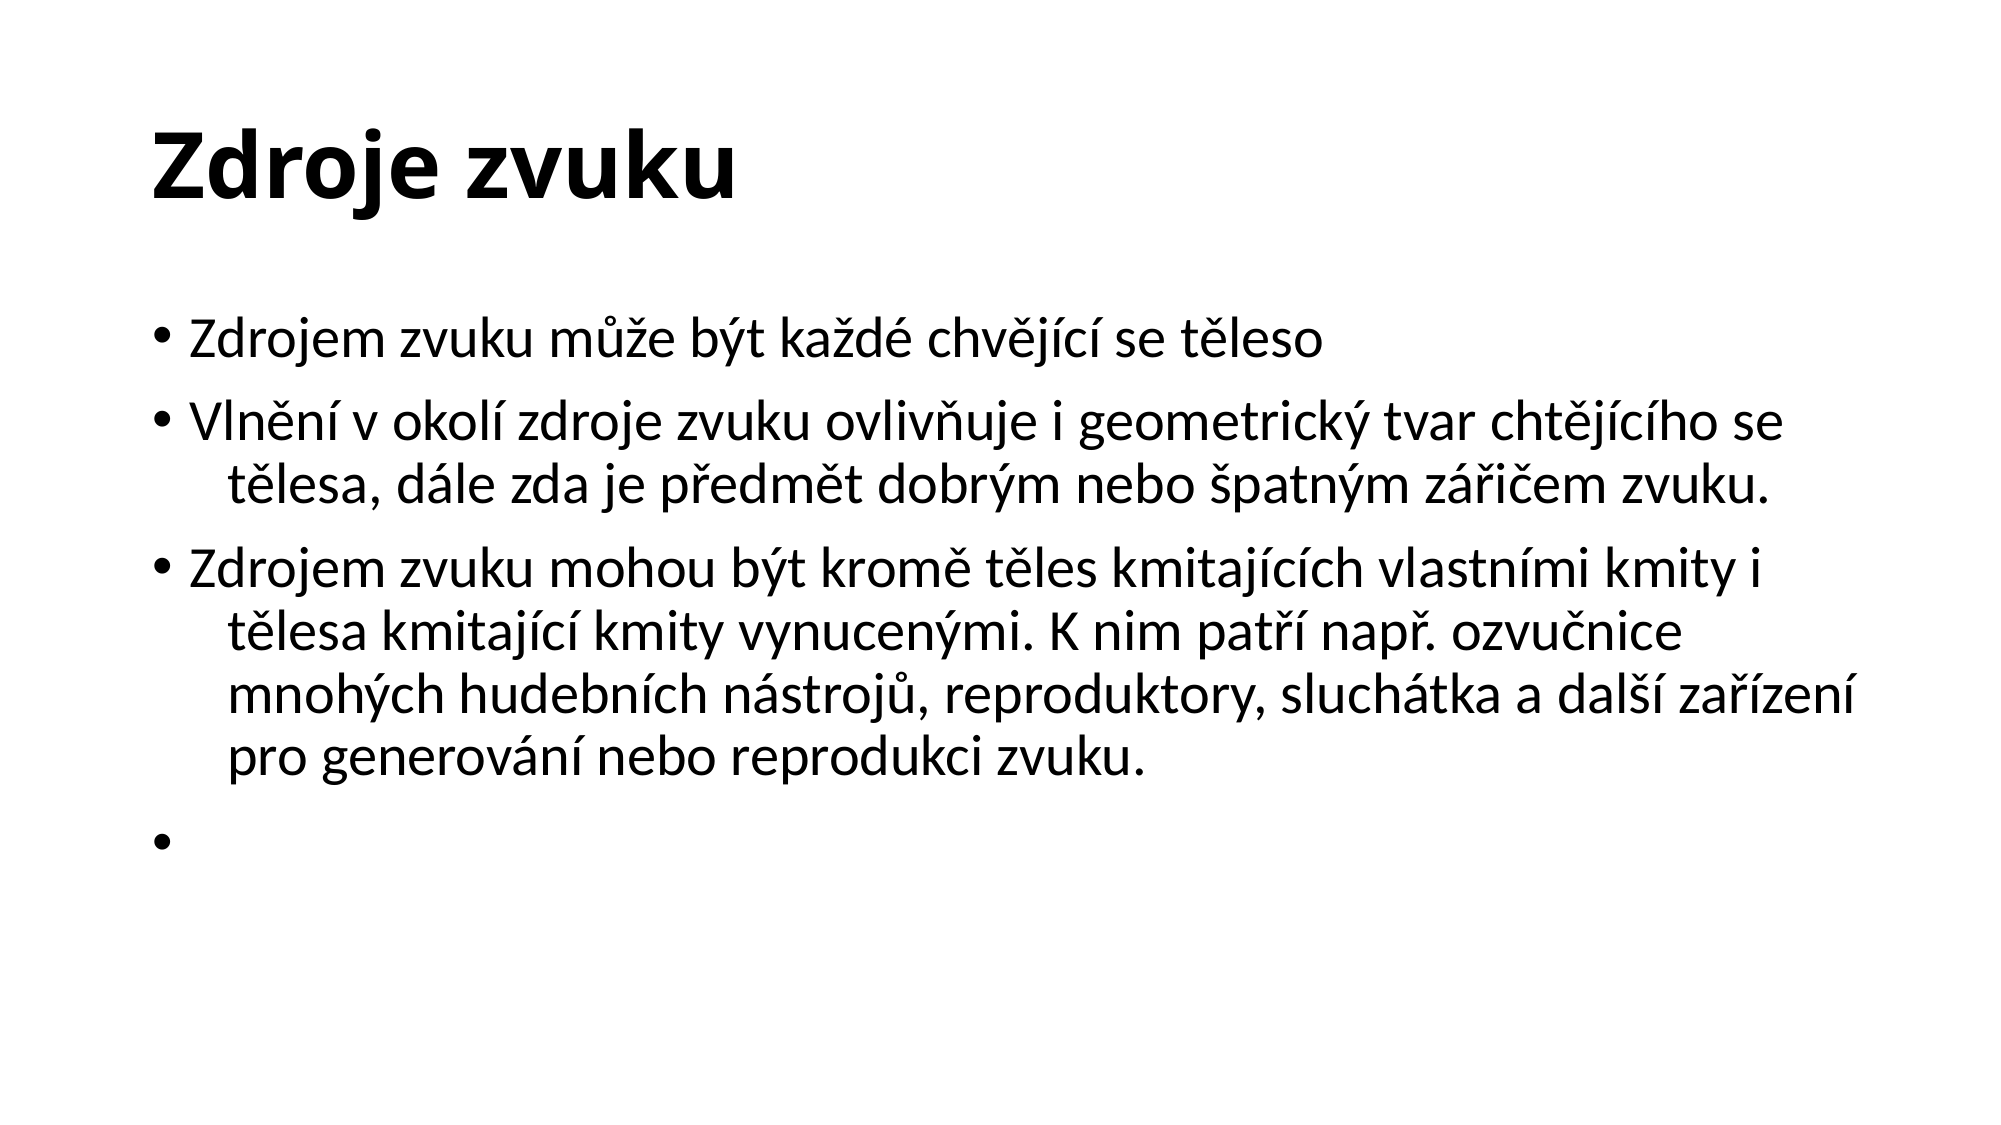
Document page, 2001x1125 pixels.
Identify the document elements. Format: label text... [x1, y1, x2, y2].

list Zdrojem zvuku může být každé chvějící se těleso Vlnění v okolí zdroje zvuku ovlivňuje i geometrický tvar chtějícího se tělesa, dále zda je předmět dobrým nebo špatným zářičem zvuku. Zdrojem zvuku mohou být kromě těles kmitajících vlastními kmity i tělesa kmitající kmity vynucenými. K nim patří např. ozvučnice mnohých hudebních nástrojů, reproduktory, sluchátka a další zařízení pro generování nebo reprodukci zvuku. [137, 299, 1910, 1014]
title Zdroje zvuku [137, 59, 1863, 278]
